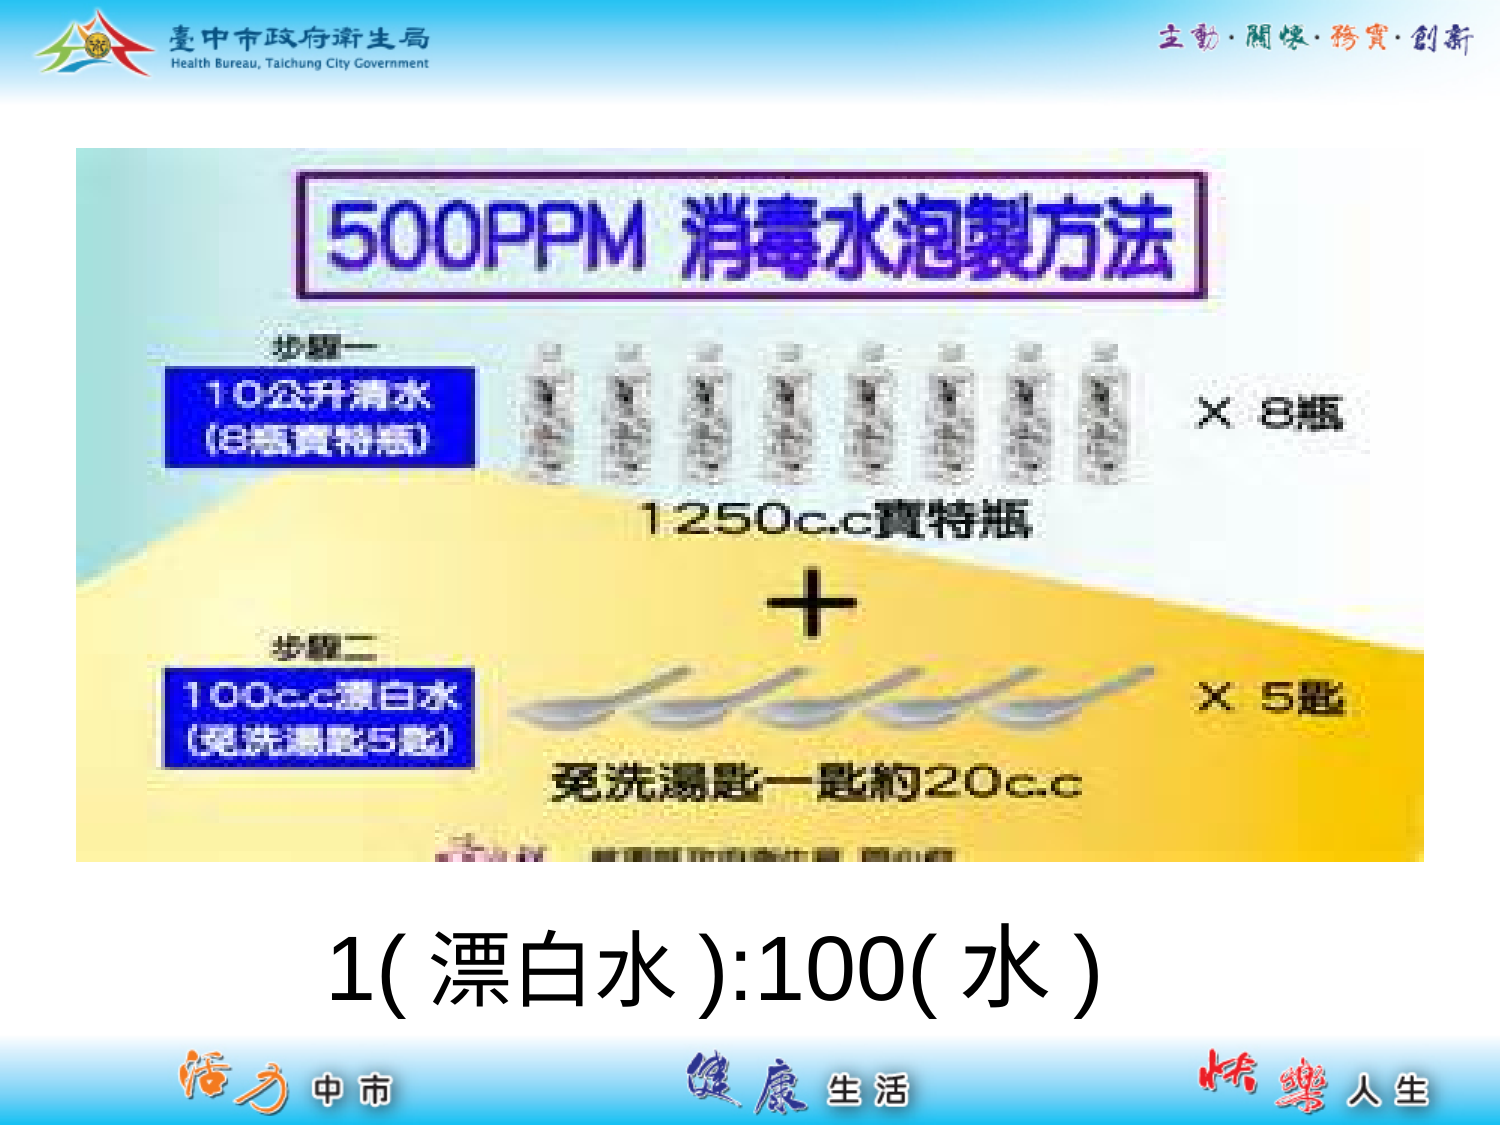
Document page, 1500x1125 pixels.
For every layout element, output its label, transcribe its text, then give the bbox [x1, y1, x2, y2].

picture [76, 148, 1424, 862]
title 1(漂白水):100(水) [100, 846, 1329, 1083]
